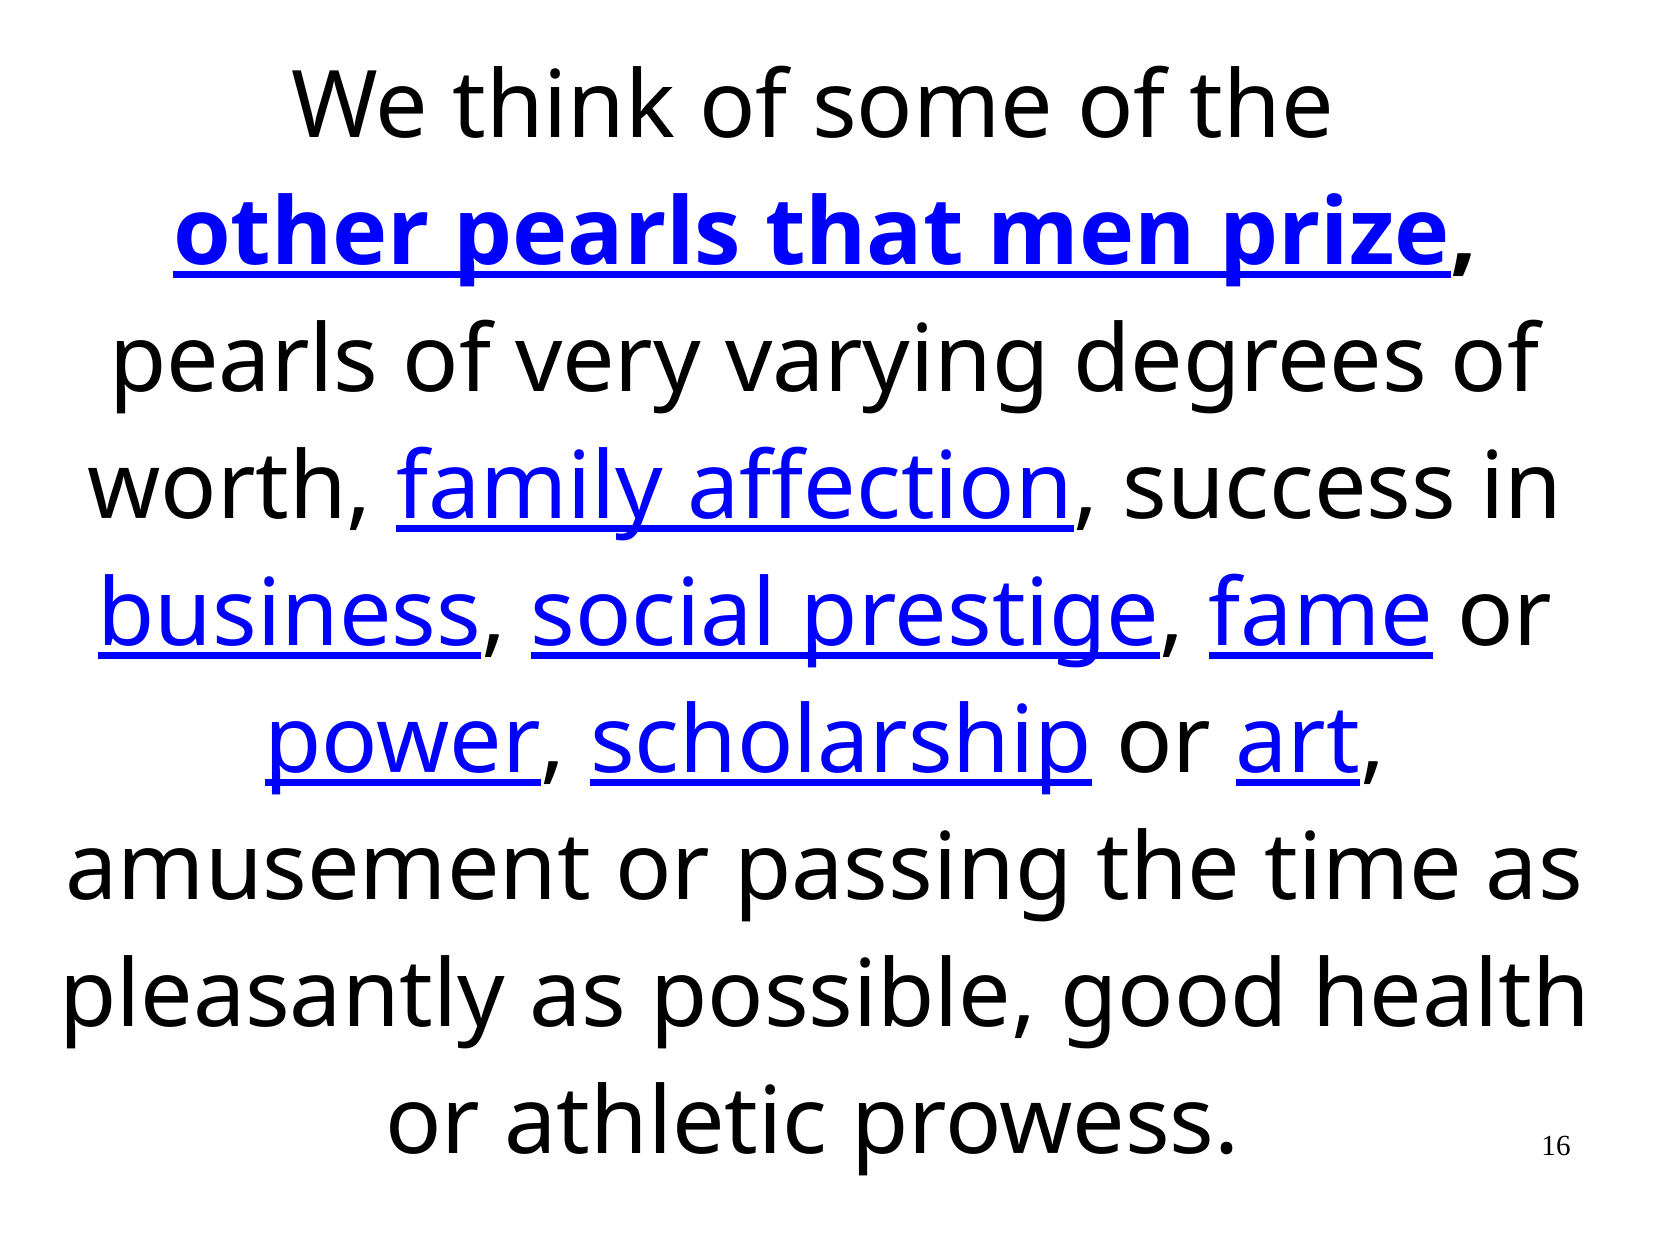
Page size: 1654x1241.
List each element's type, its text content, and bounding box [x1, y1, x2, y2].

list We think of some of the other pearls that men prize, pearls of very varying degrees of worth, family affection, success in business, social prestige, fame or power, scholarship or art, amusement or passing the time as pleasantly as possible, good health or athletic prowess. [37, 37, 1613, 1201]
